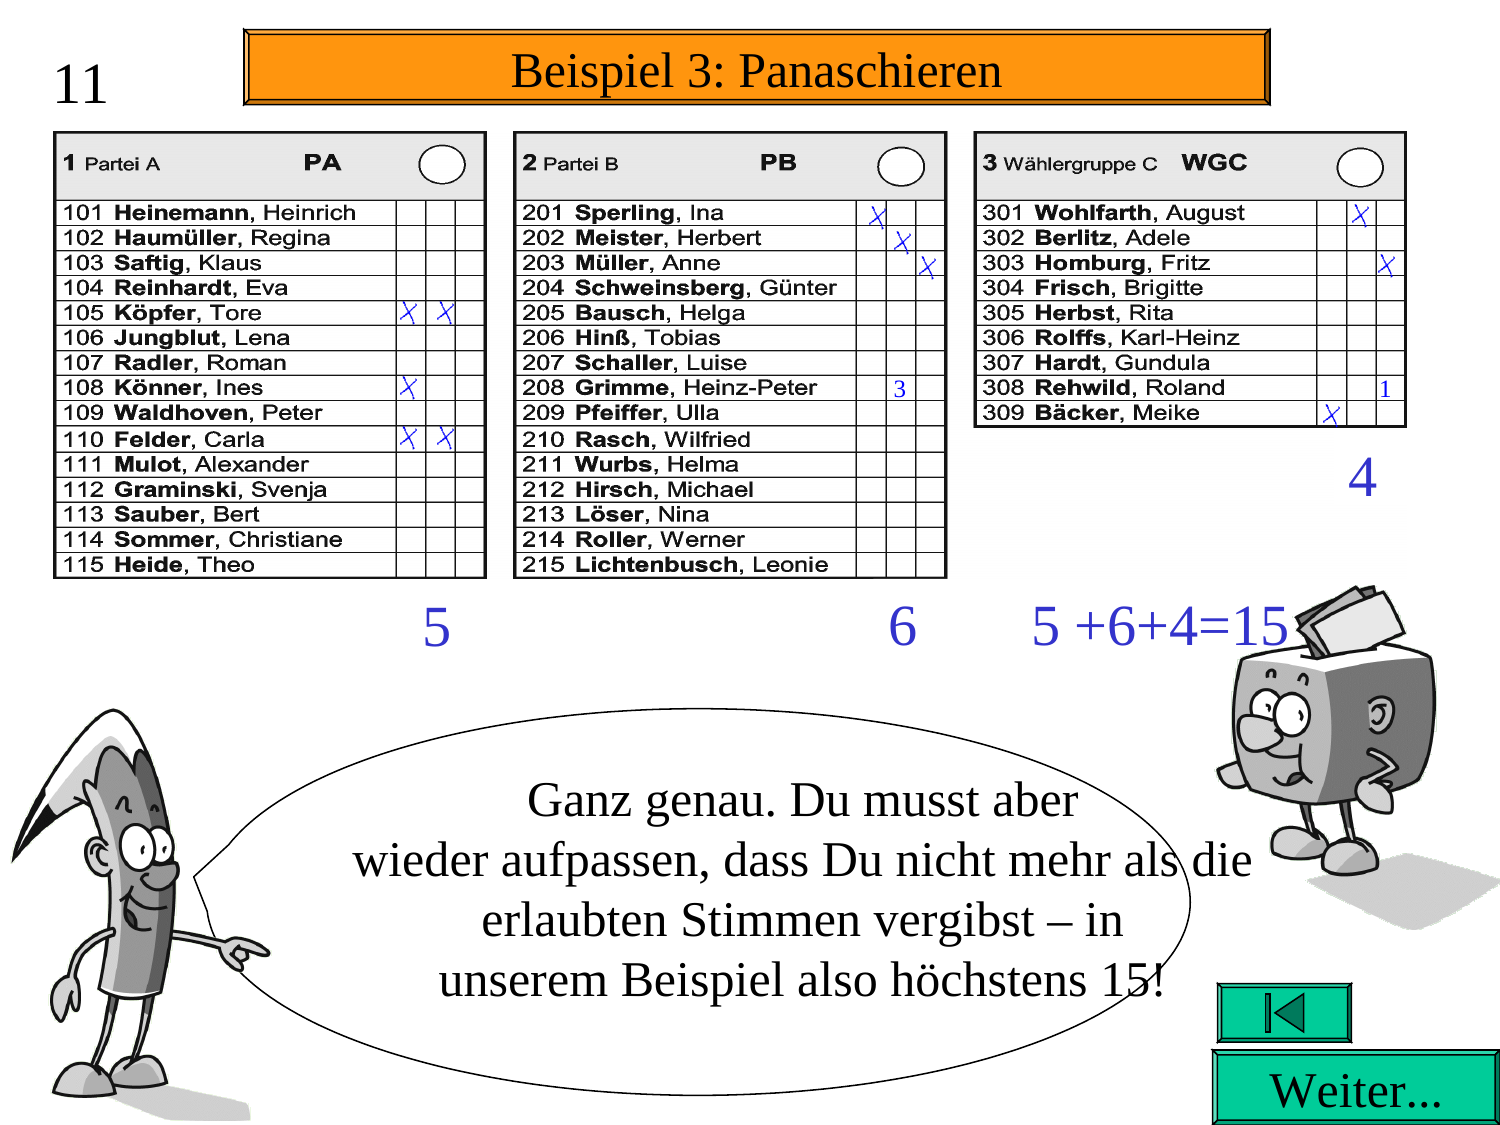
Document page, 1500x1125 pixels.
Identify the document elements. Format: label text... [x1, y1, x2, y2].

text_box Ganz genau. Du musst aber wieder aufpassen, dass Du nicht mehr als die erlaubten Stimmen vergibst – in unserem Beispiel also höchstens 15! [278, 708, 1191, 1096]
text_box 3 [878, 364, 942, 428]
picture [53, 131, 1500, 930]
text_box 11 [37, 37, 160, 138]
text_box 1 [1364, 364, 1427, 428]
picture [6, 698, 278, 1121]
text_box 5 [407, 579, 508, 655]
text_box 5 +6+4=15 [1016, 579, 1210, 655]
text_box Weiter... [1218, 1055, 1495, 1120]
text_box Beispiel 3: Panaschieren [249, 35, 1264, 99]
text_box 6 [873, 578, 974, 654]
text_box 4 [1333, 430, 1434, 506]
